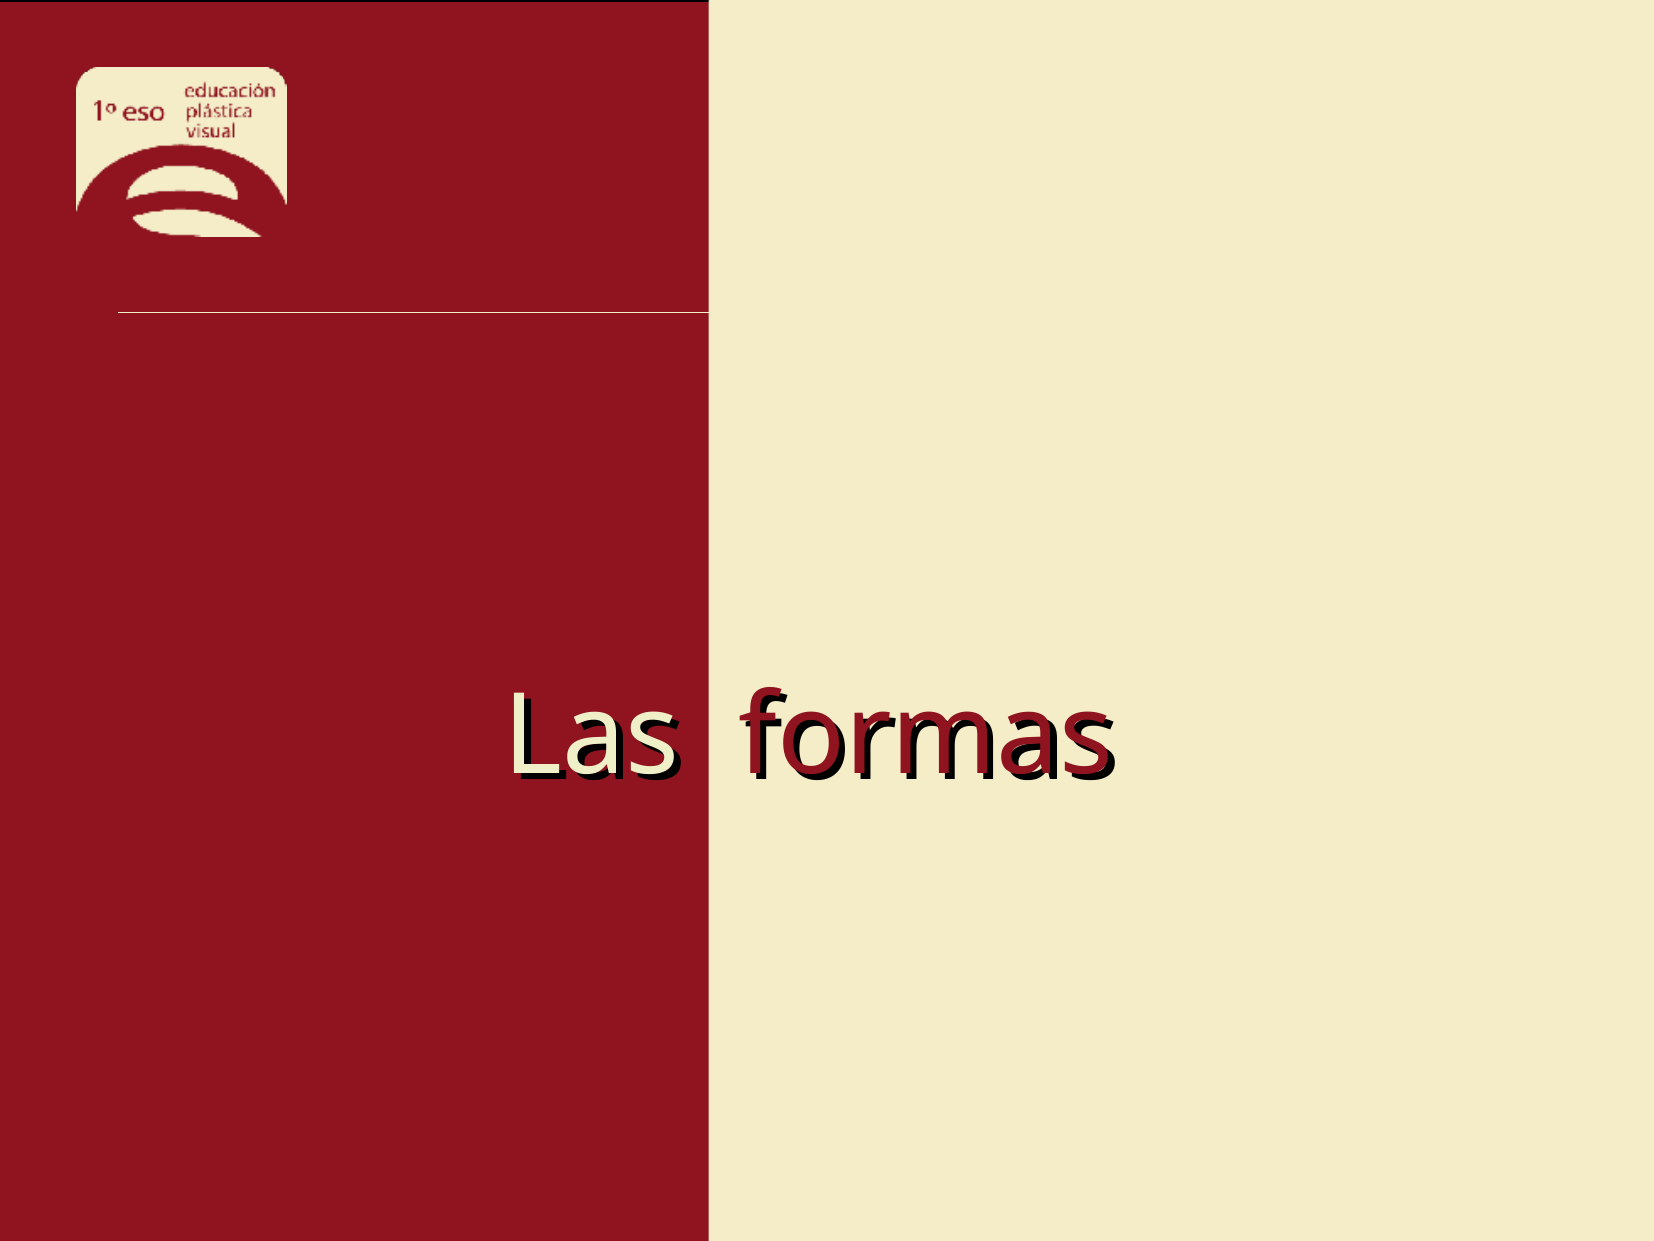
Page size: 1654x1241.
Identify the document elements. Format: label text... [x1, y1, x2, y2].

subtitle Las formas [147, 507, 1323, 952]
picture [0, 0, 1654, 1241]
